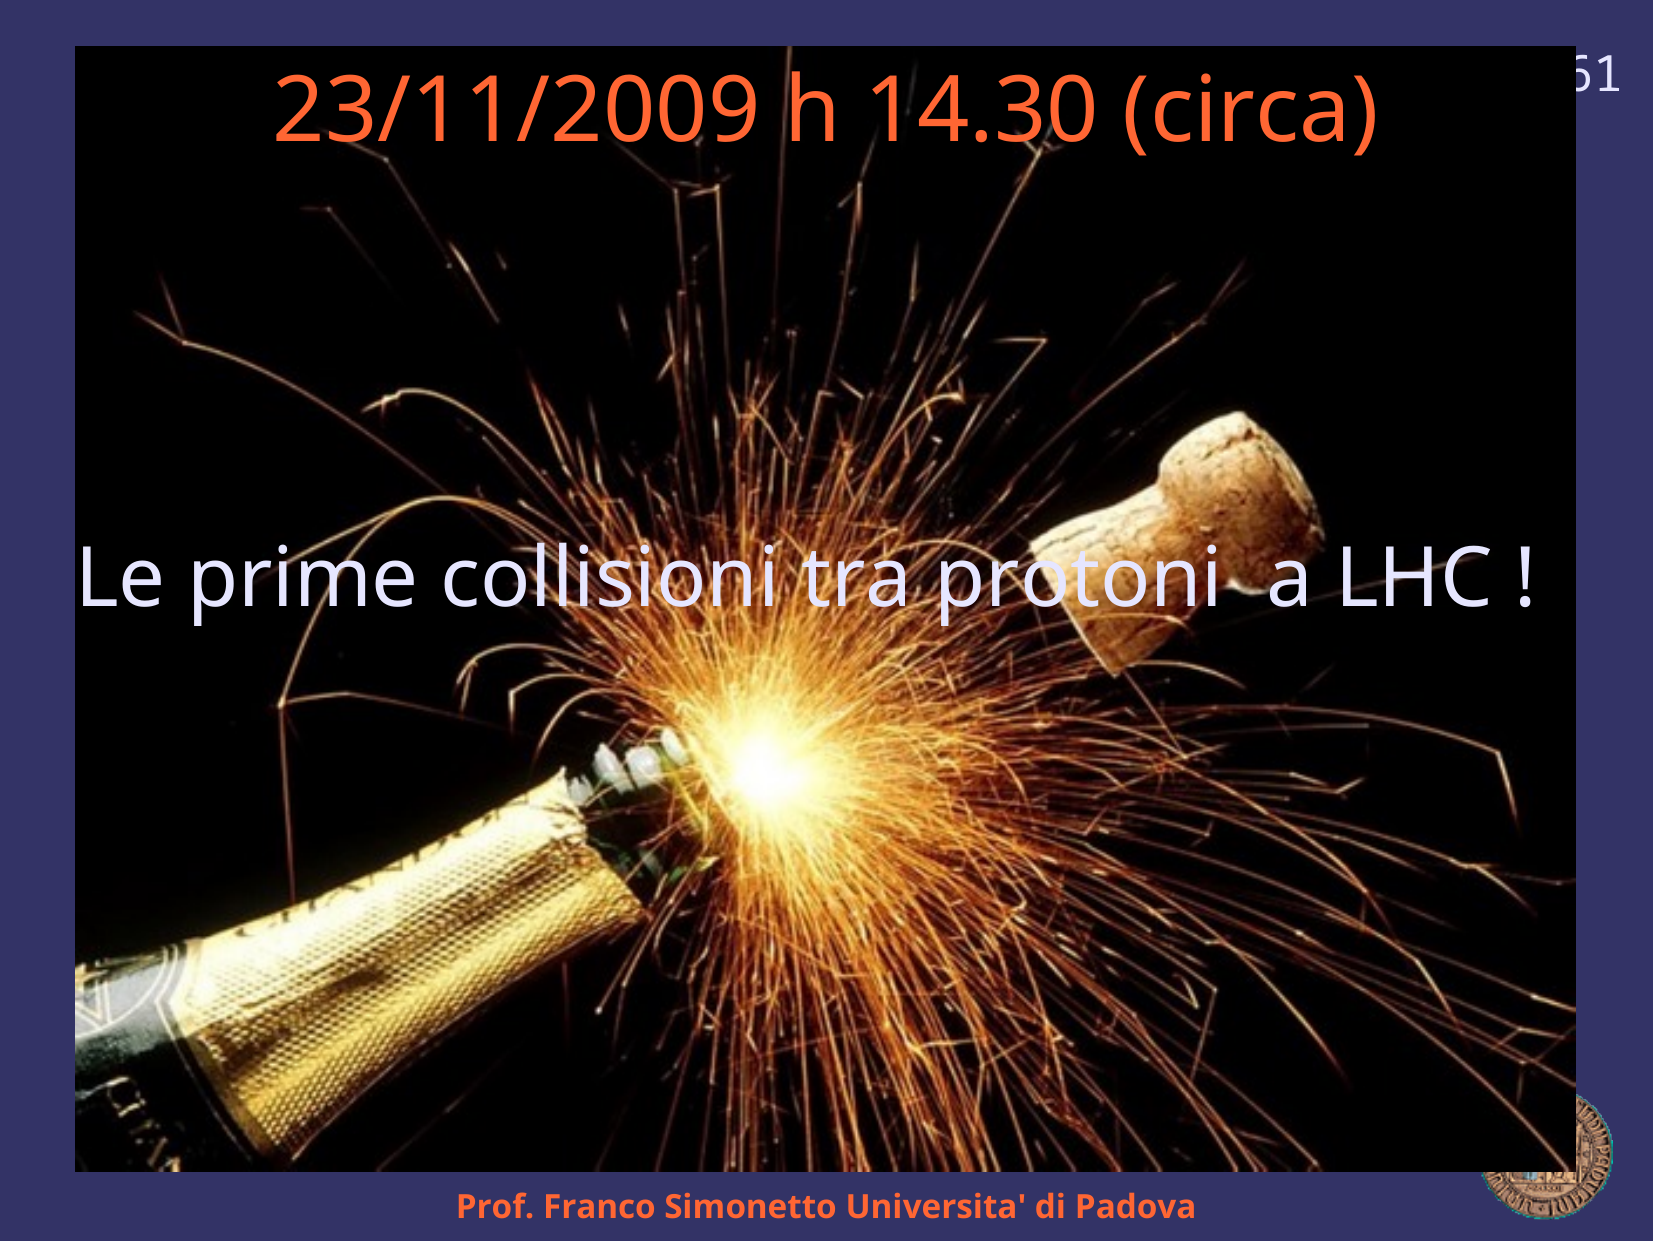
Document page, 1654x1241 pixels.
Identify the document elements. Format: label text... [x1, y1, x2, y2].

list Le prime collisioni tra protoni a LHC ! [75, 517, 1576, 634]
title 23/11/2009 h 14.30 (circa) [82, 59, 1571, 152]
picture [75, 46, 1576, 517]
picture [75, 634, 1613, 1221]
